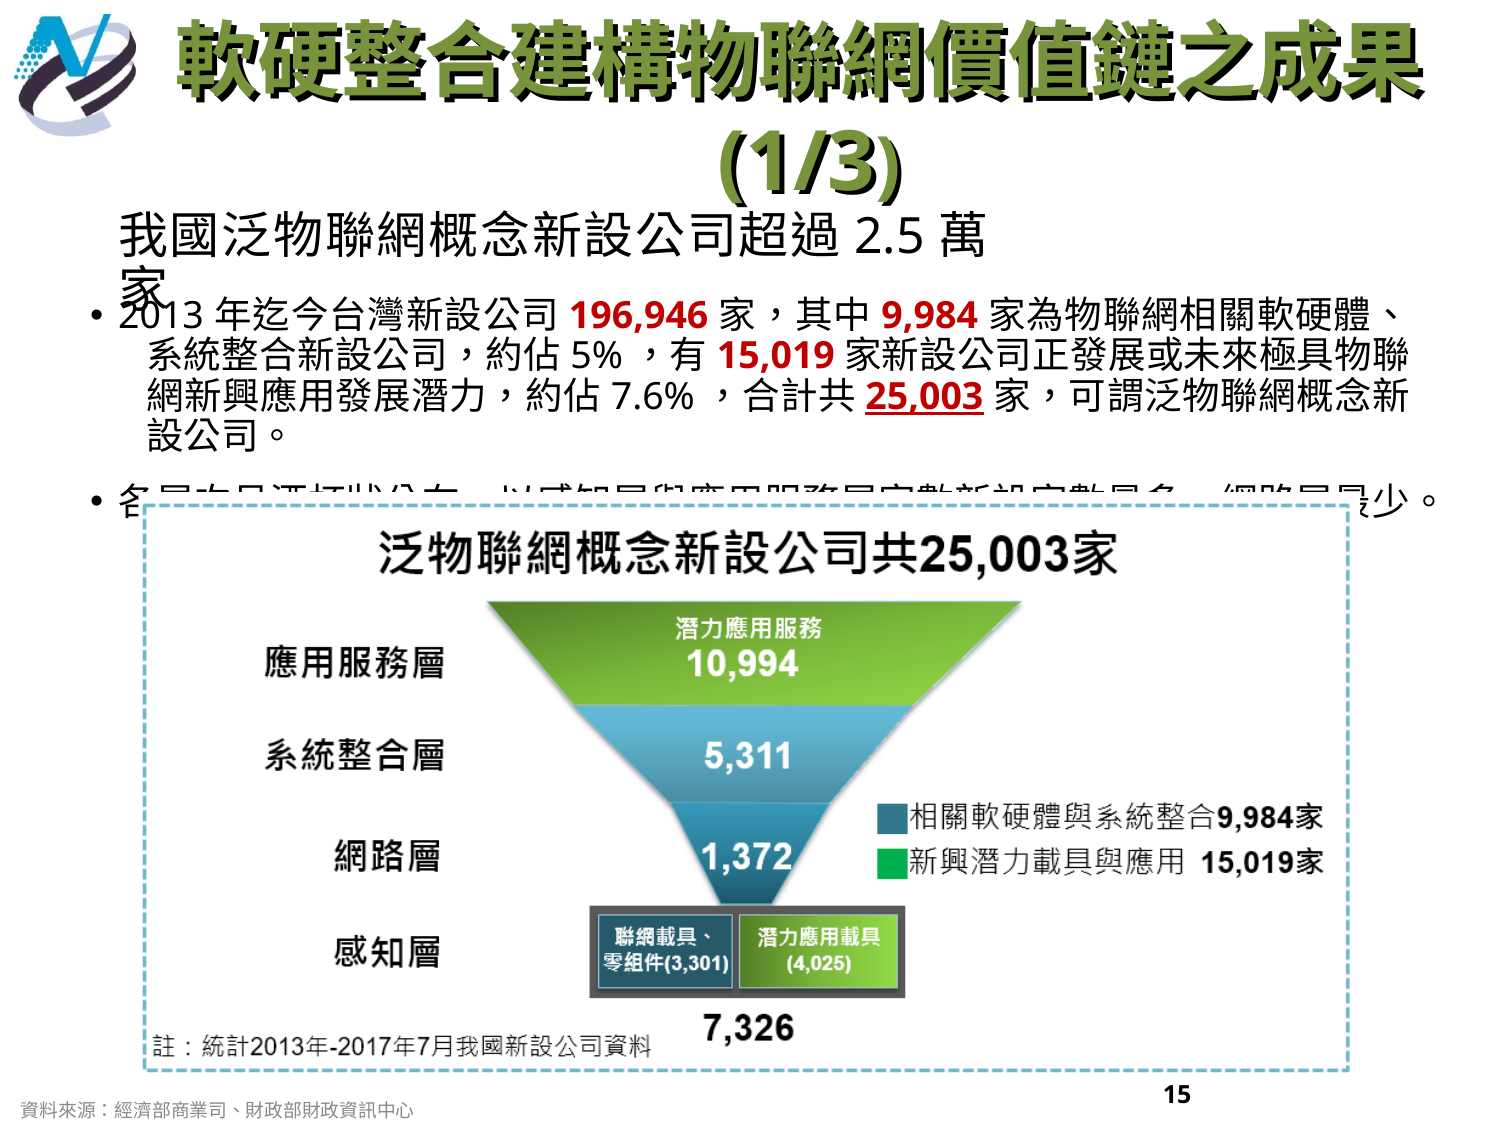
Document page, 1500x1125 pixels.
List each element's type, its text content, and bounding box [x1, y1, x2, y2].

title 我國泛物聯網概念新設公司超過2.5萬家 [103, 194, 1397, 281]
text_box 15 [1147, 1065, 1498, 1125]
picture [138, 492, 1361, 1082]
text_box 資料來源：經濟部商業司、財政部財政資訊中心 [5, 1090, 573, 1122]
list 2013年迄今台灣新設公司196,946家，其中9,984家為物聯網相關軟硬體、系統整合新設公司，約佔5%，有15,019家新設公司正發展或未來極具物聯網新興應用發展潛力，約佔7.6%，合計共25,003家，可謂泛物聯網概念新設公司。 各層次呈酒杯狀分布，以感知層與應用服務層家數新設家數最多，網路層最少。 [75, 288, 1426, 1062]
text_box 軟硬整合建構物聯網價值鏈之成果(1/3) [59, 0, 1500, 194]
